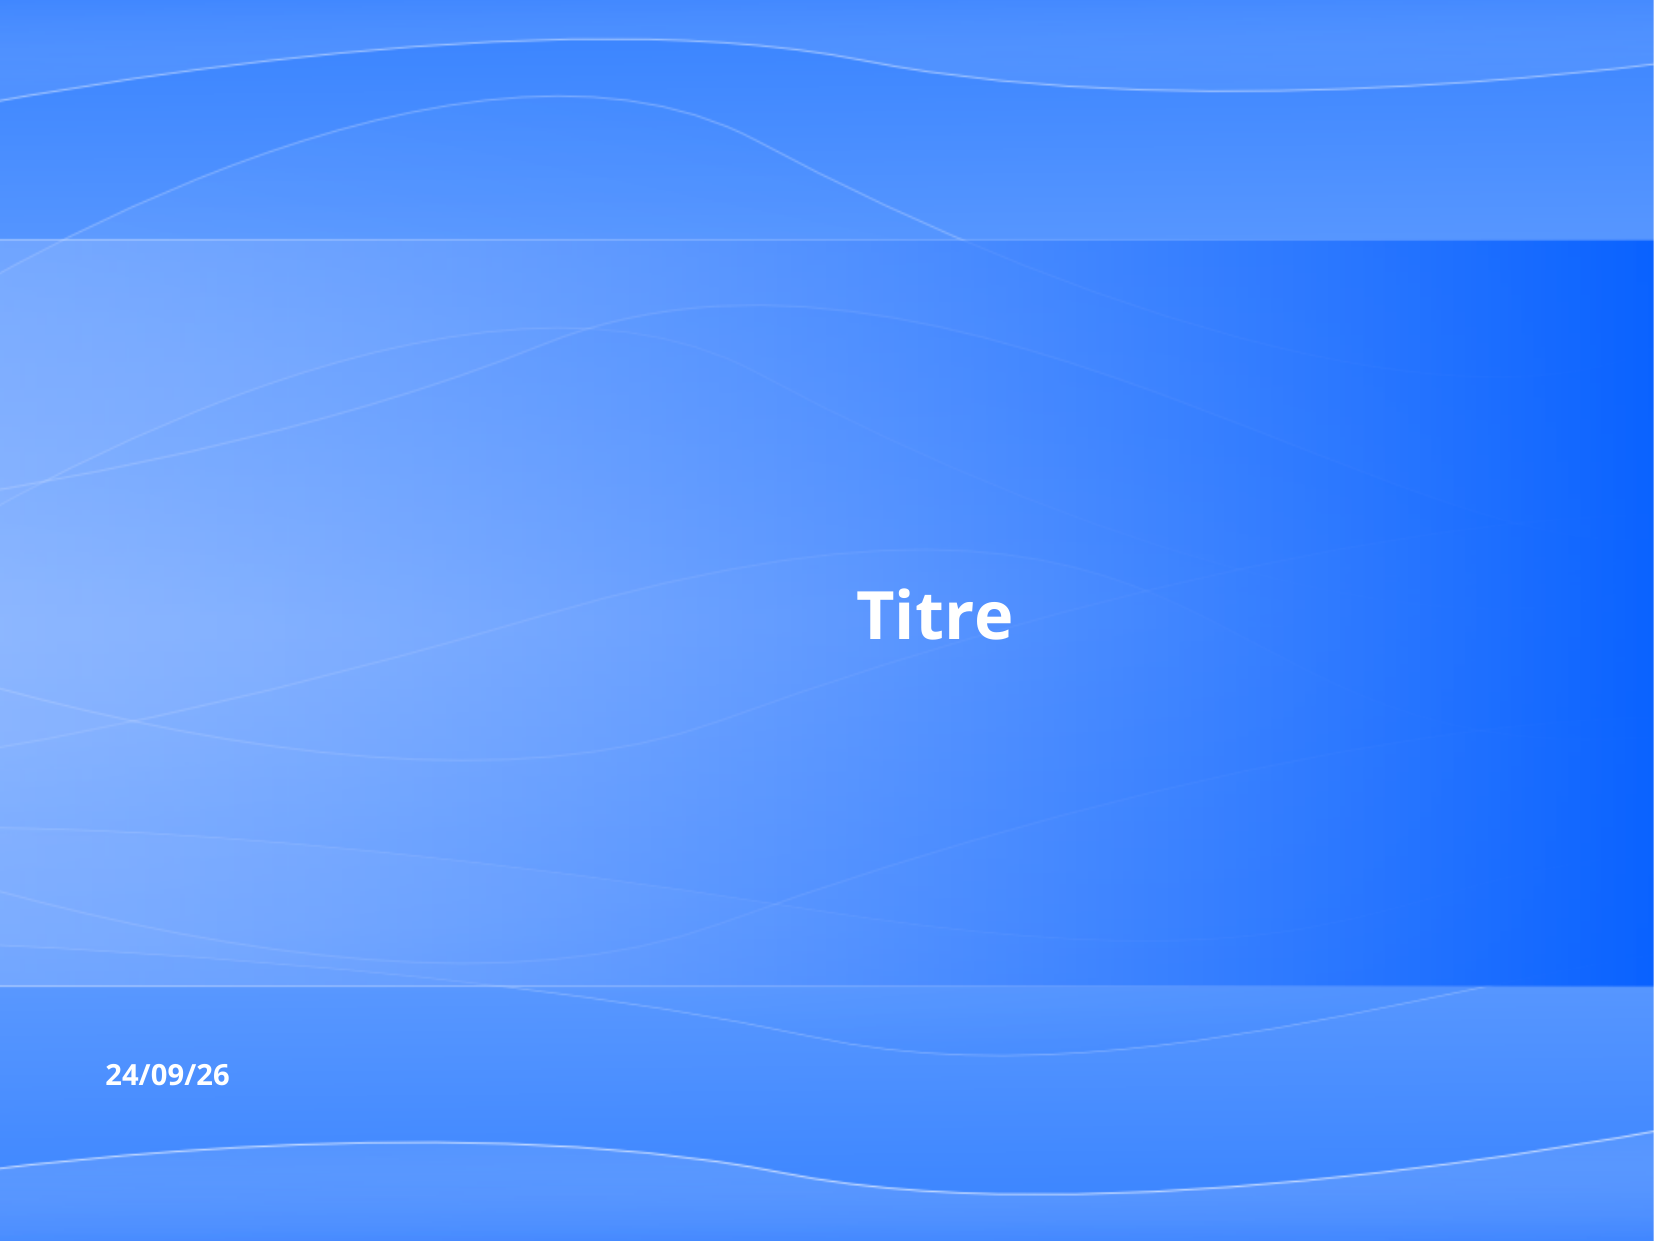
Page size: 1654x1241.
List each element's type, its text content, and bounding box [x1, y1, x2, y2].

picture [0, 0, 1654, 1241]
title Titre [797, 259, 1636, 969]
